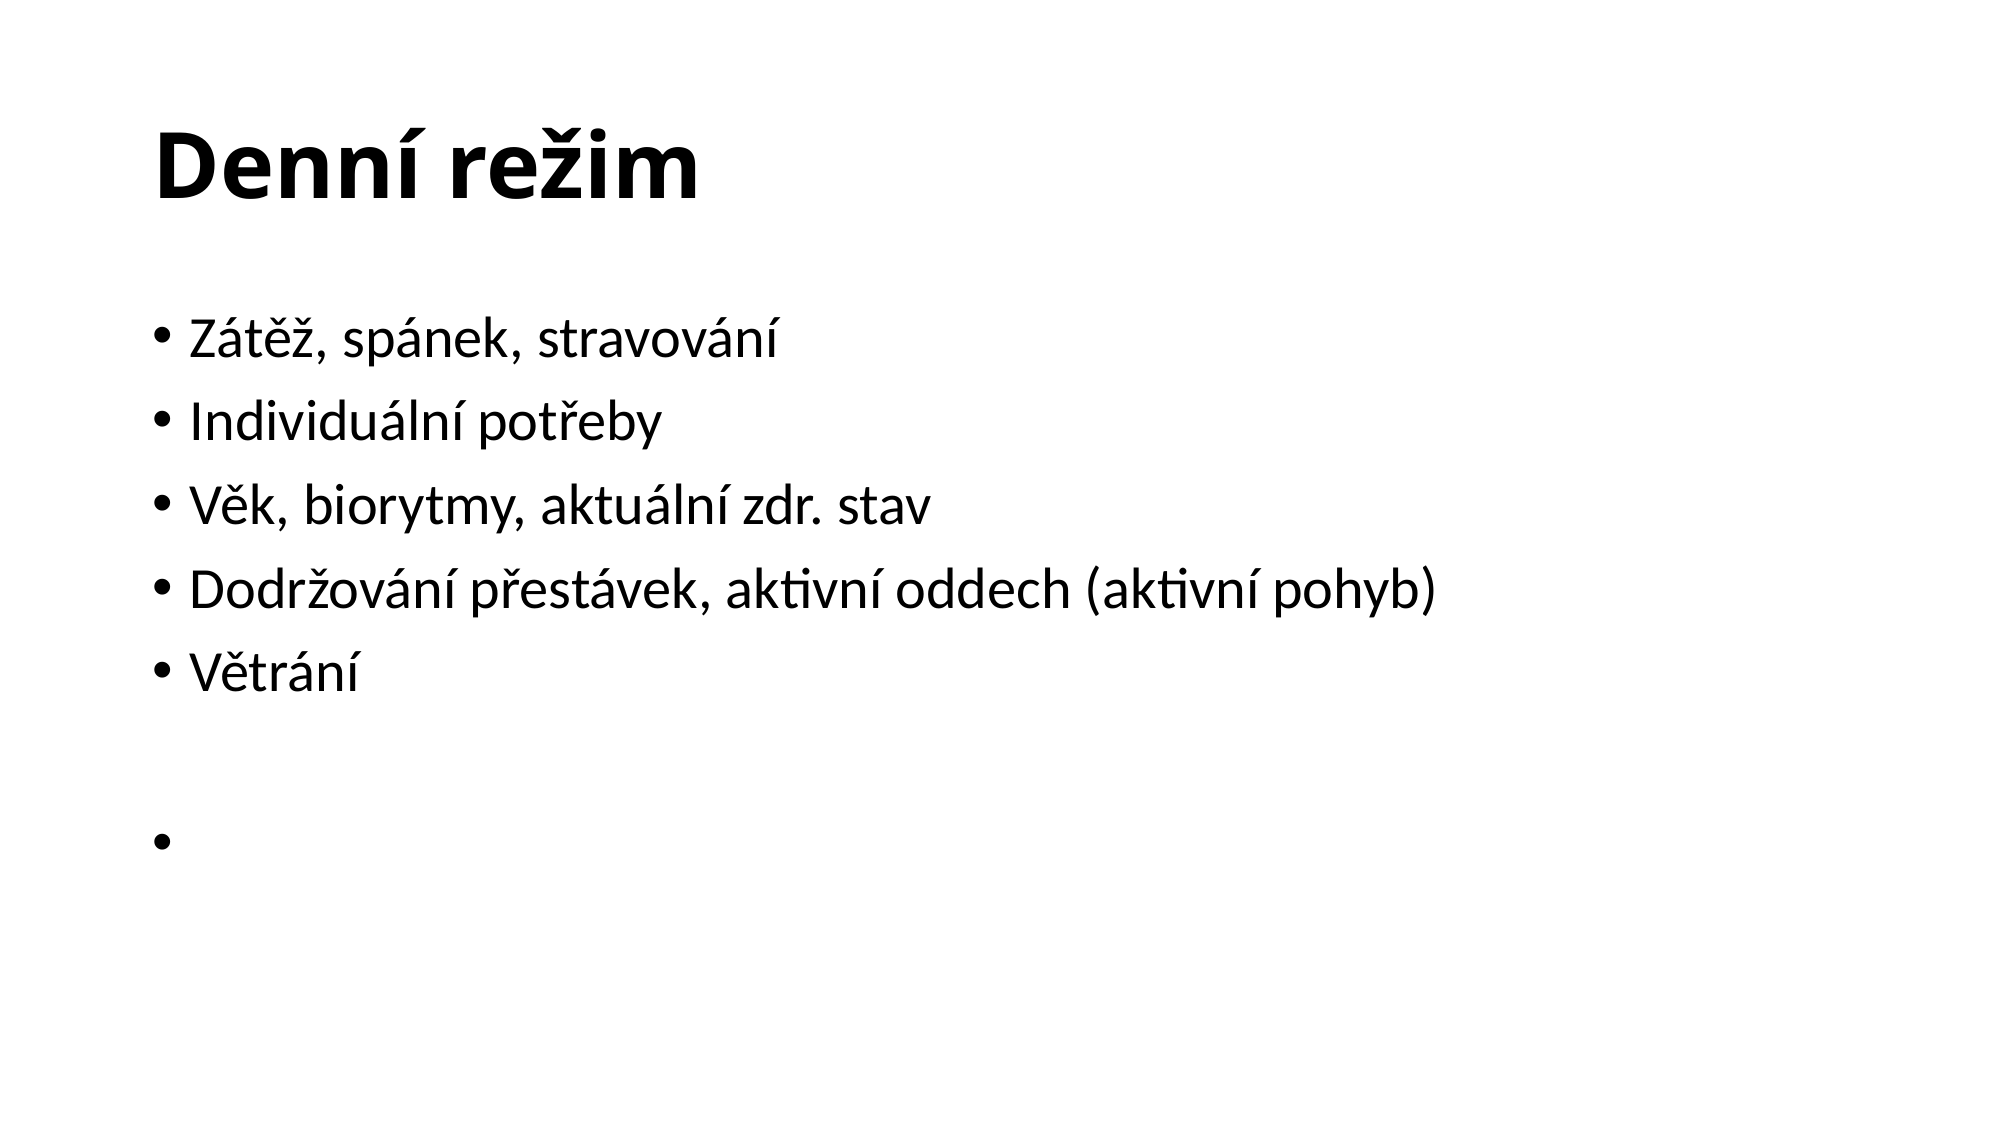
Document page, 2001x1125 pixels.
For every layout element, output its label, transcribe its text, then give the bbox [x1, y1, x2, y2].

title Denní režim [137, 59, 1863, 278]
list Zátěž, spánek, stravování Individuální potřeby Věk, biorytmy, aktuální zdr. stav Dodržování přestávek, aktivní oddech (aktivní pohyb) Větrání [137, 299, 1863, 1014]
